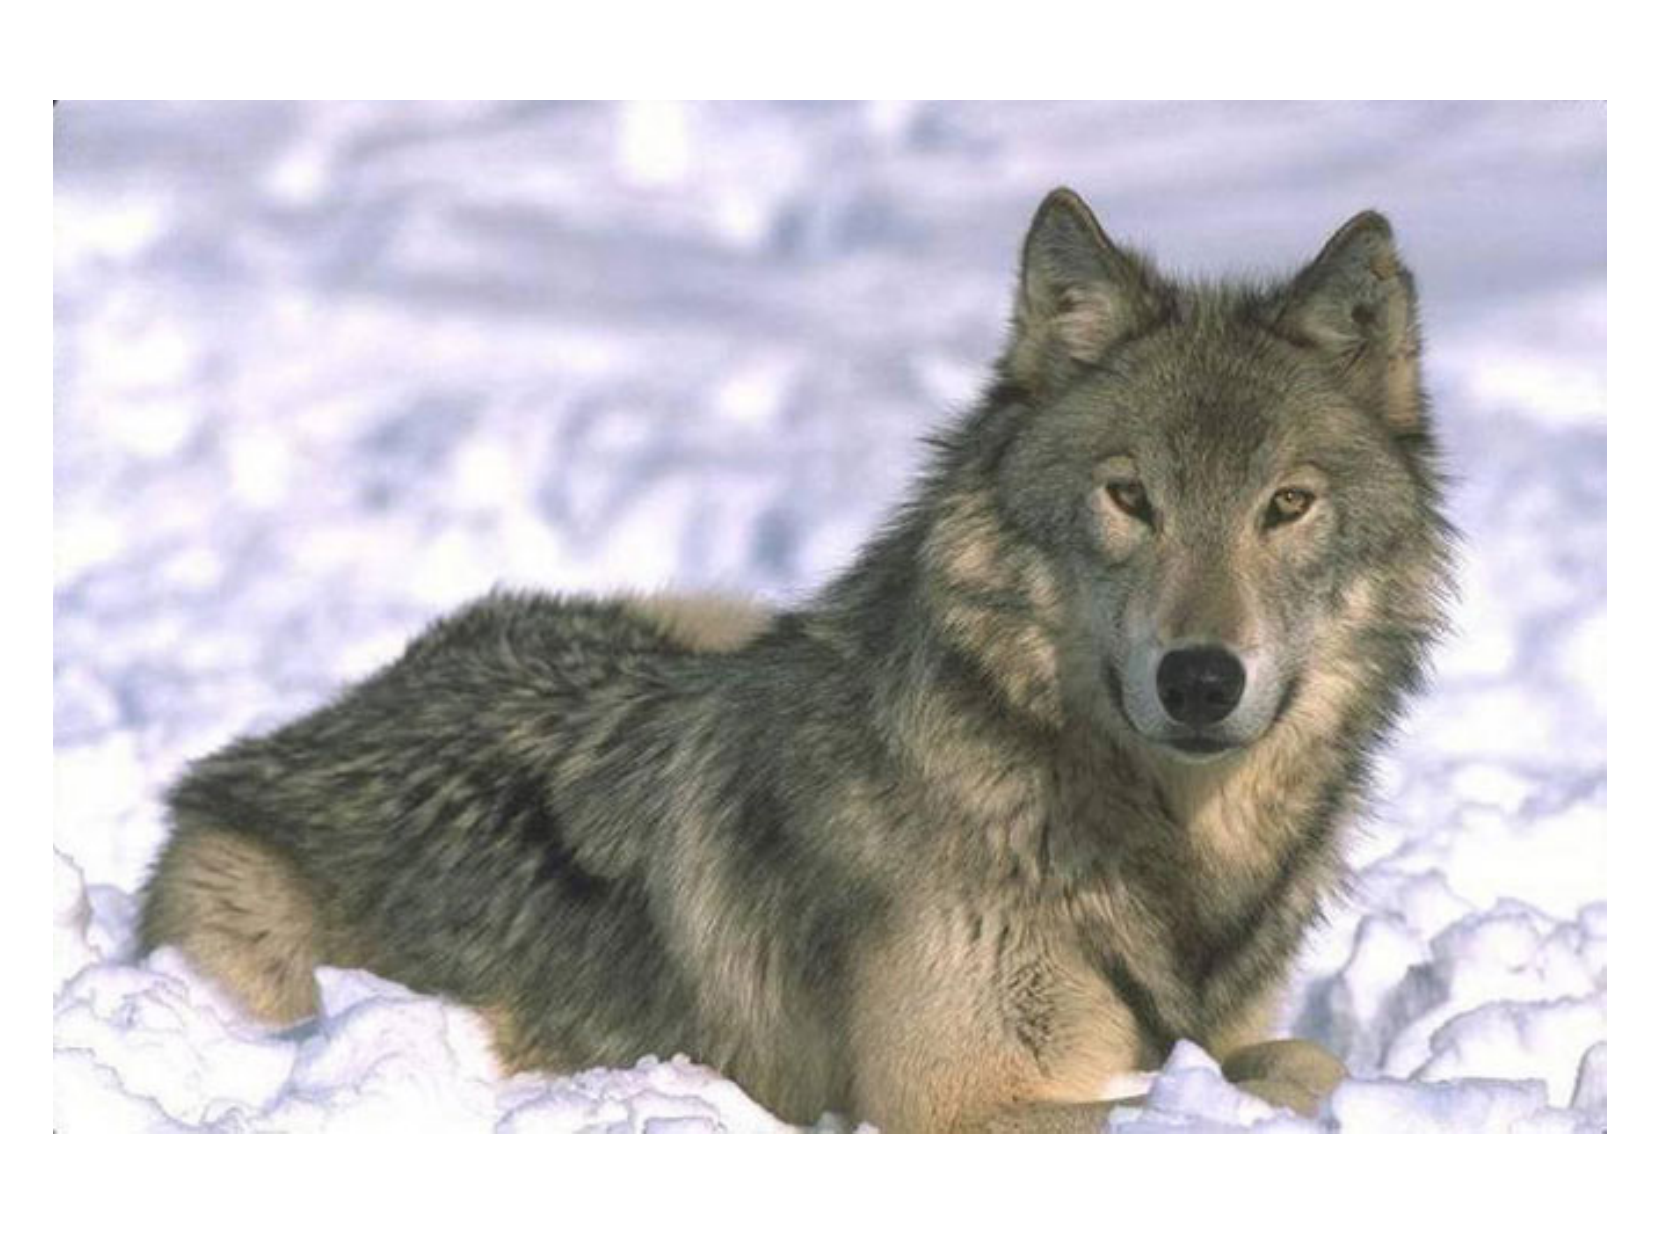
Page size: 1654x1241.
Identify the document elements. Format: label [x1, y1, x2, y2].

picture [53, 100, 1607, 1134]
